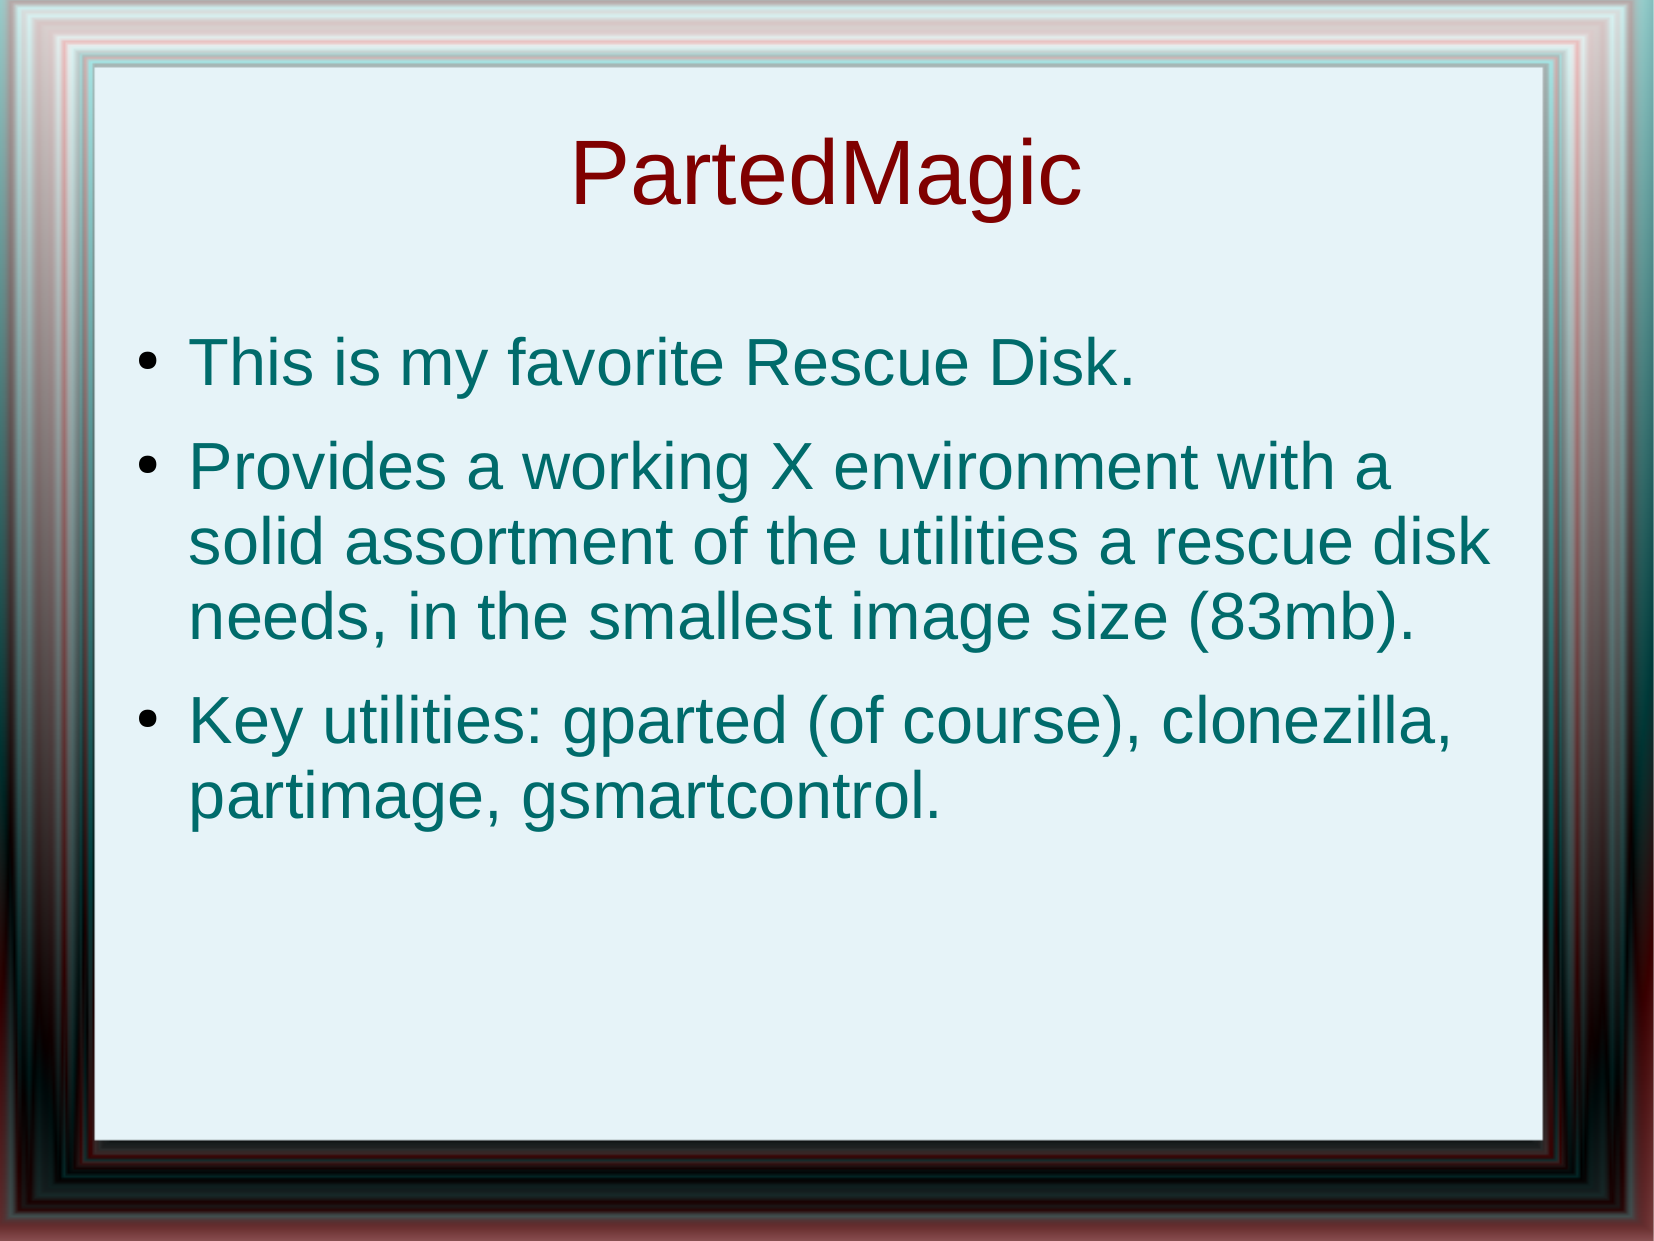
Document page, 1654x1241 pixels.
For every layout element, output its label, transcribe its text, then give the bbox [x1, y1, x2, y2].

title PartedMagic [118, 95, 1536, 250]
picture [0, 0, 1654, 1241]
list This is my favorite Rescue Disk. Provides a working X environment with a solid assortment of the utilities a rescue disk needs, in the smallest image size (83mb). Key utilities: gparted (of course), clonezilla, partimage, gsmartcontrol. [118, 324, 1506, 931]
